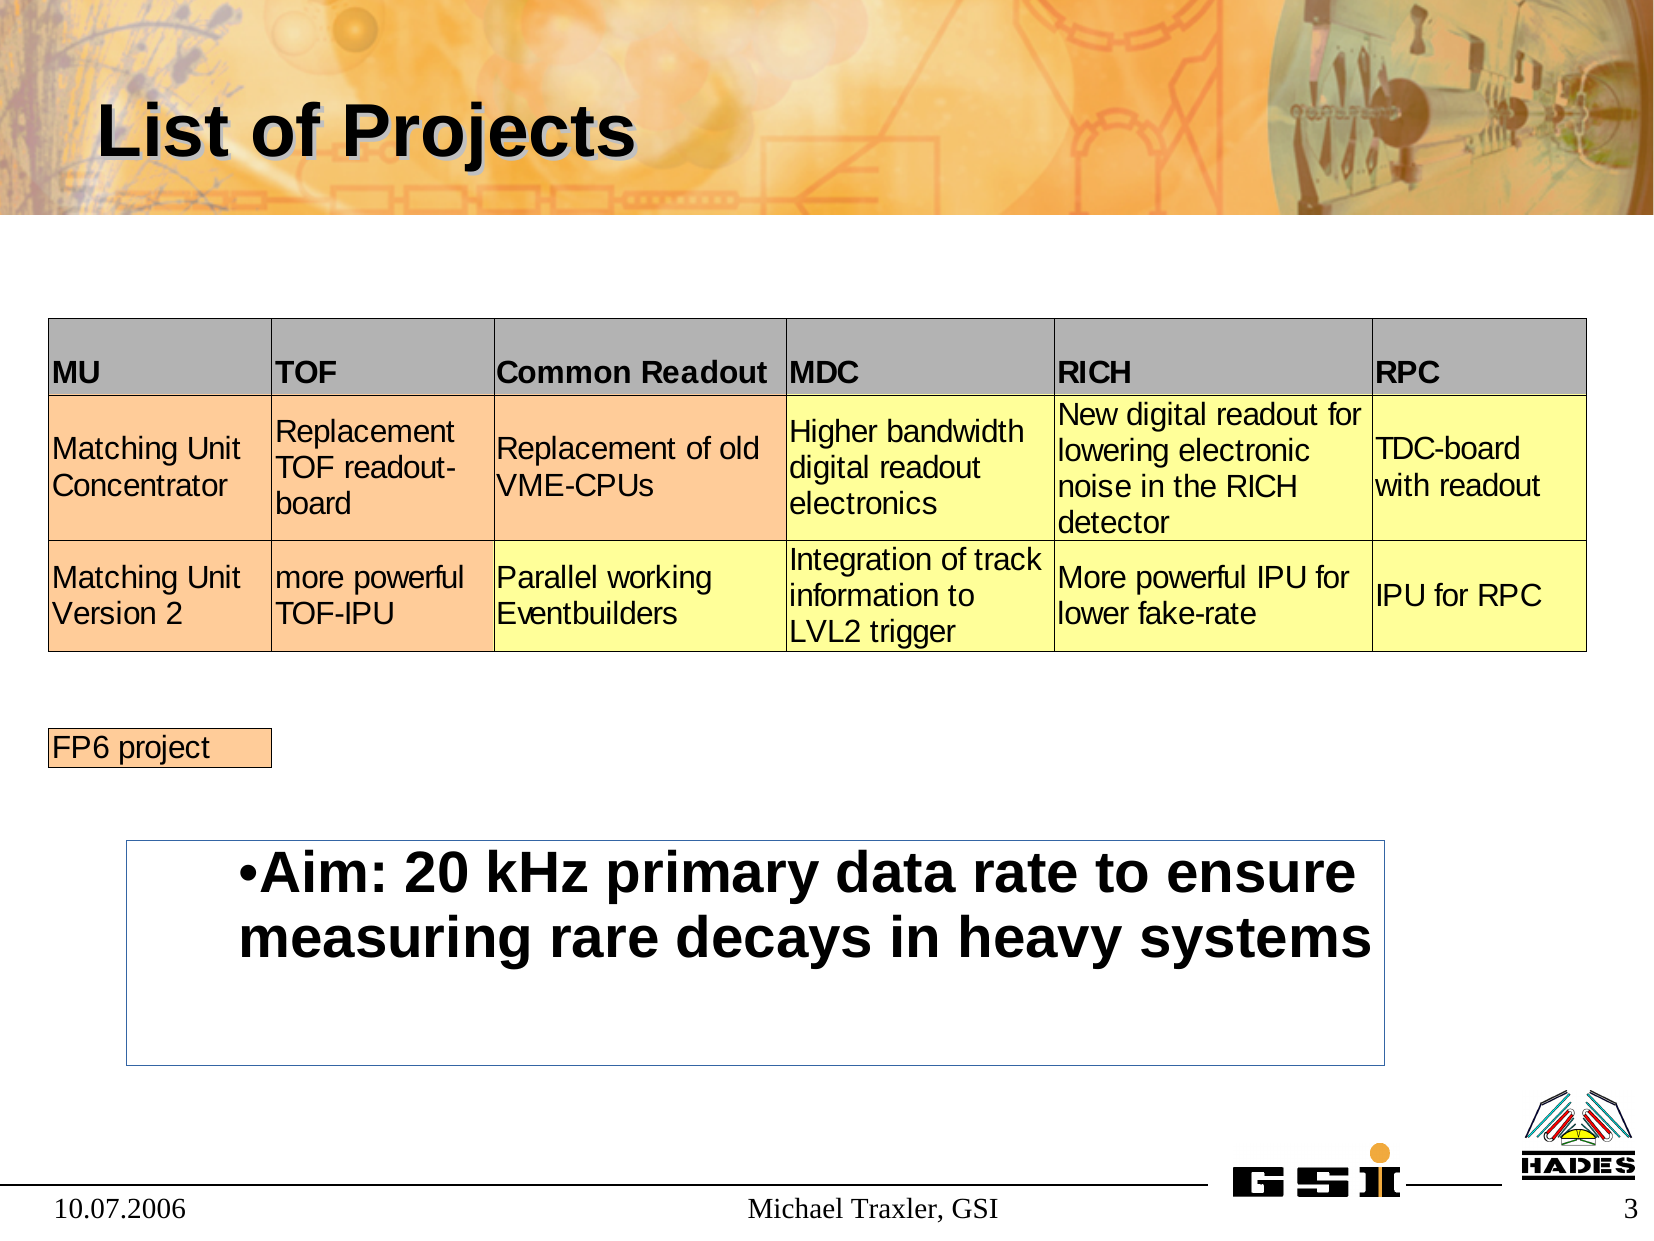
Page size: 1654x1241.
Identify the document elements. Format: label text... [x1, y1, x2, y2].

list Aim: 20 kHz primary data rate to ensure measuring rare decays in heavy systems [126, 840, 1385, 1066]
picture [1233, 1143, 1400, 1197]
picture [1522, 1090, 1635, 1180]
picture [0, 0, 1654, 215]
chart [45, 315, 1589, 771]
title List of Projects [96, 27, 1502, 235]
